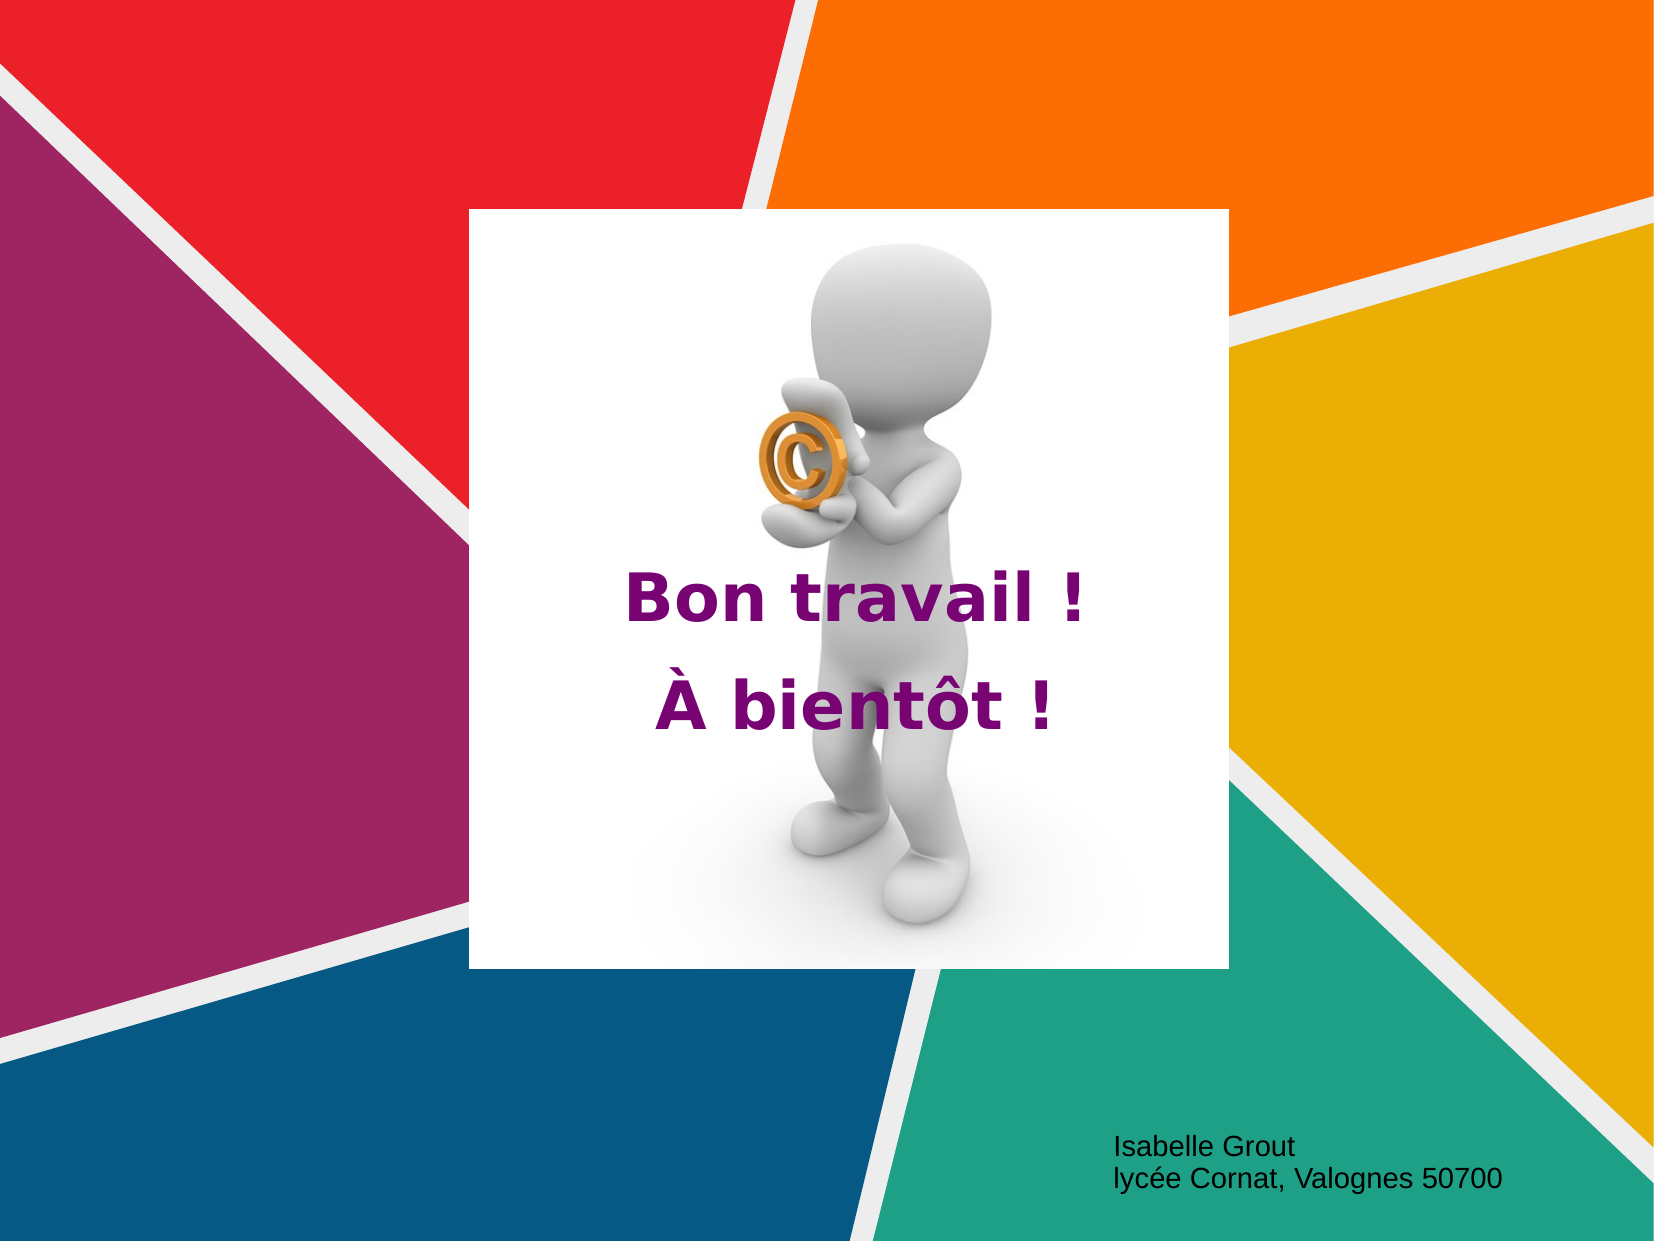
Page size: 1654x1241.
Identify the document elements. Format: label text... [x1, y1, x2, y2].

list Bon travail ! À bientôt ! [578, 559, 1134, 780]
text_box Isabelle Grout lycée Cornat, Valognes 50700 [1090, 1122, 1560, 1203]
picture [469, 209, 1229, 969]
